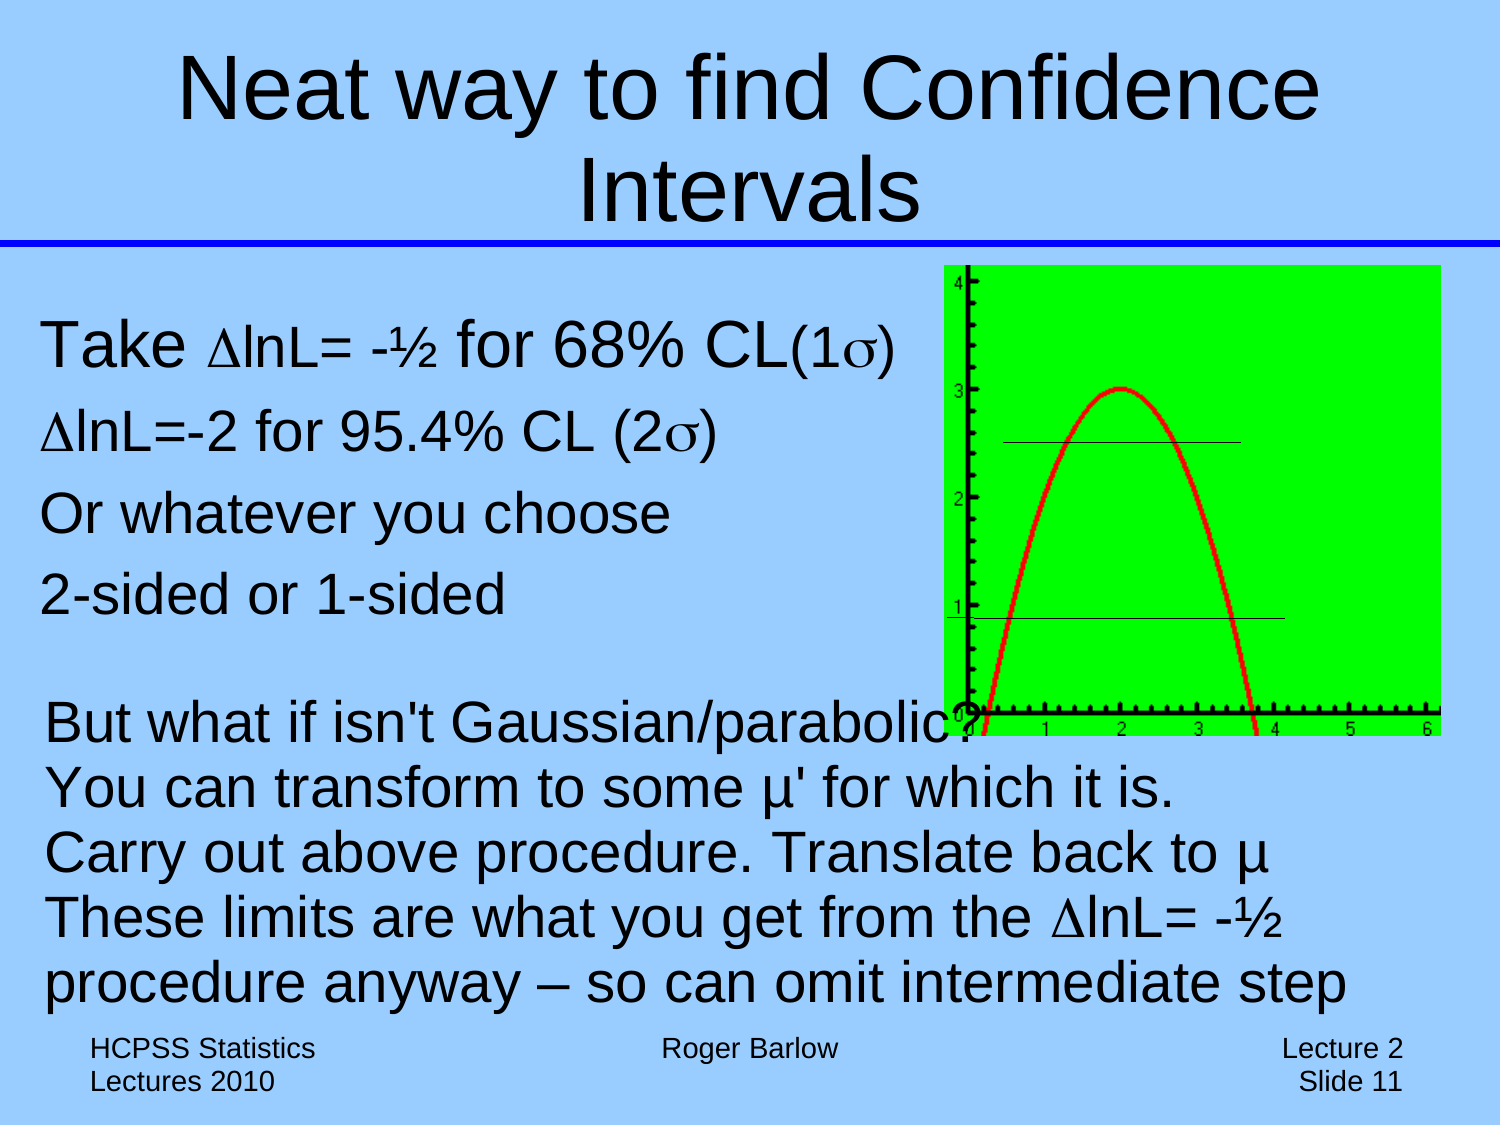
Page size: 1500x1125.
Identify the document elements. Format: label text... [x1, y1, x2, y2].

picture [944, 265, 1441, 737]
list Take lnL= -½ for 68% CL(1) lnL=-2 for 95.4% CL (2) Or whatever you choose 2-sided or 1-sided [39, 307, 910, 680]
text_box But what if isn't Gaussian/parabolic? You can transform to some µ' for which it is. Carry out above procedure. Translate back to µ These limits are what you get from the lnL= -½ procedure anyway – so can omit intermediate step [29, 682, 1388, 1093]
title Neat way to find Confidence Intervals [75, 36, 1426, 242]
